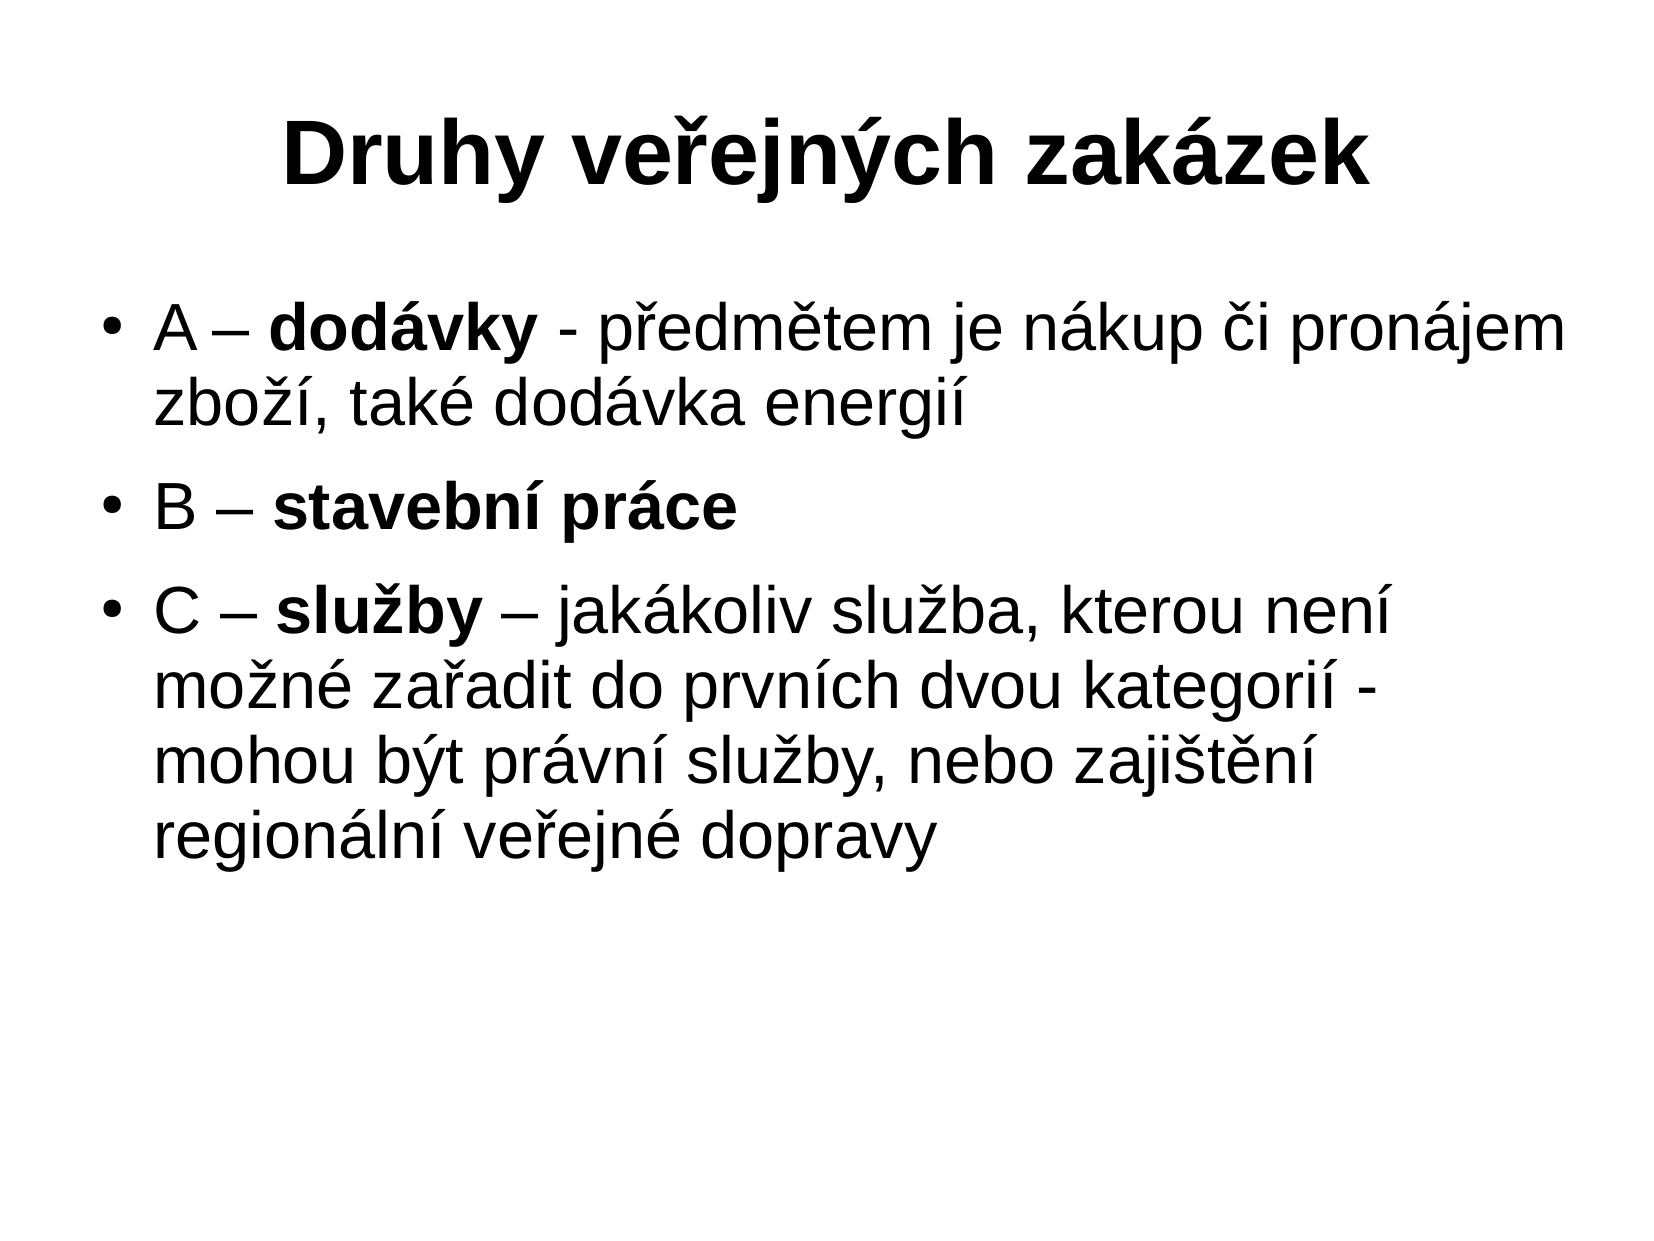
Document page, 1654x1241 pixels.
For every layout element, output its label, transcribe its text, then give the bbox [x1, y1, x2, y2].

title Druhy veřejných zakázek [82, 49, 1571, 257]
list A – dodávky - předmětem je nákup či pronájem zboží, také dodávka energií B – stavební práce C – služby – jakákoliv služba, kterou není možné zařadit do prvních dvou kategorií - mohou být právní služby, nebo zajištění regionální veřejné dopravy [82, 290, 1571, 1109]
